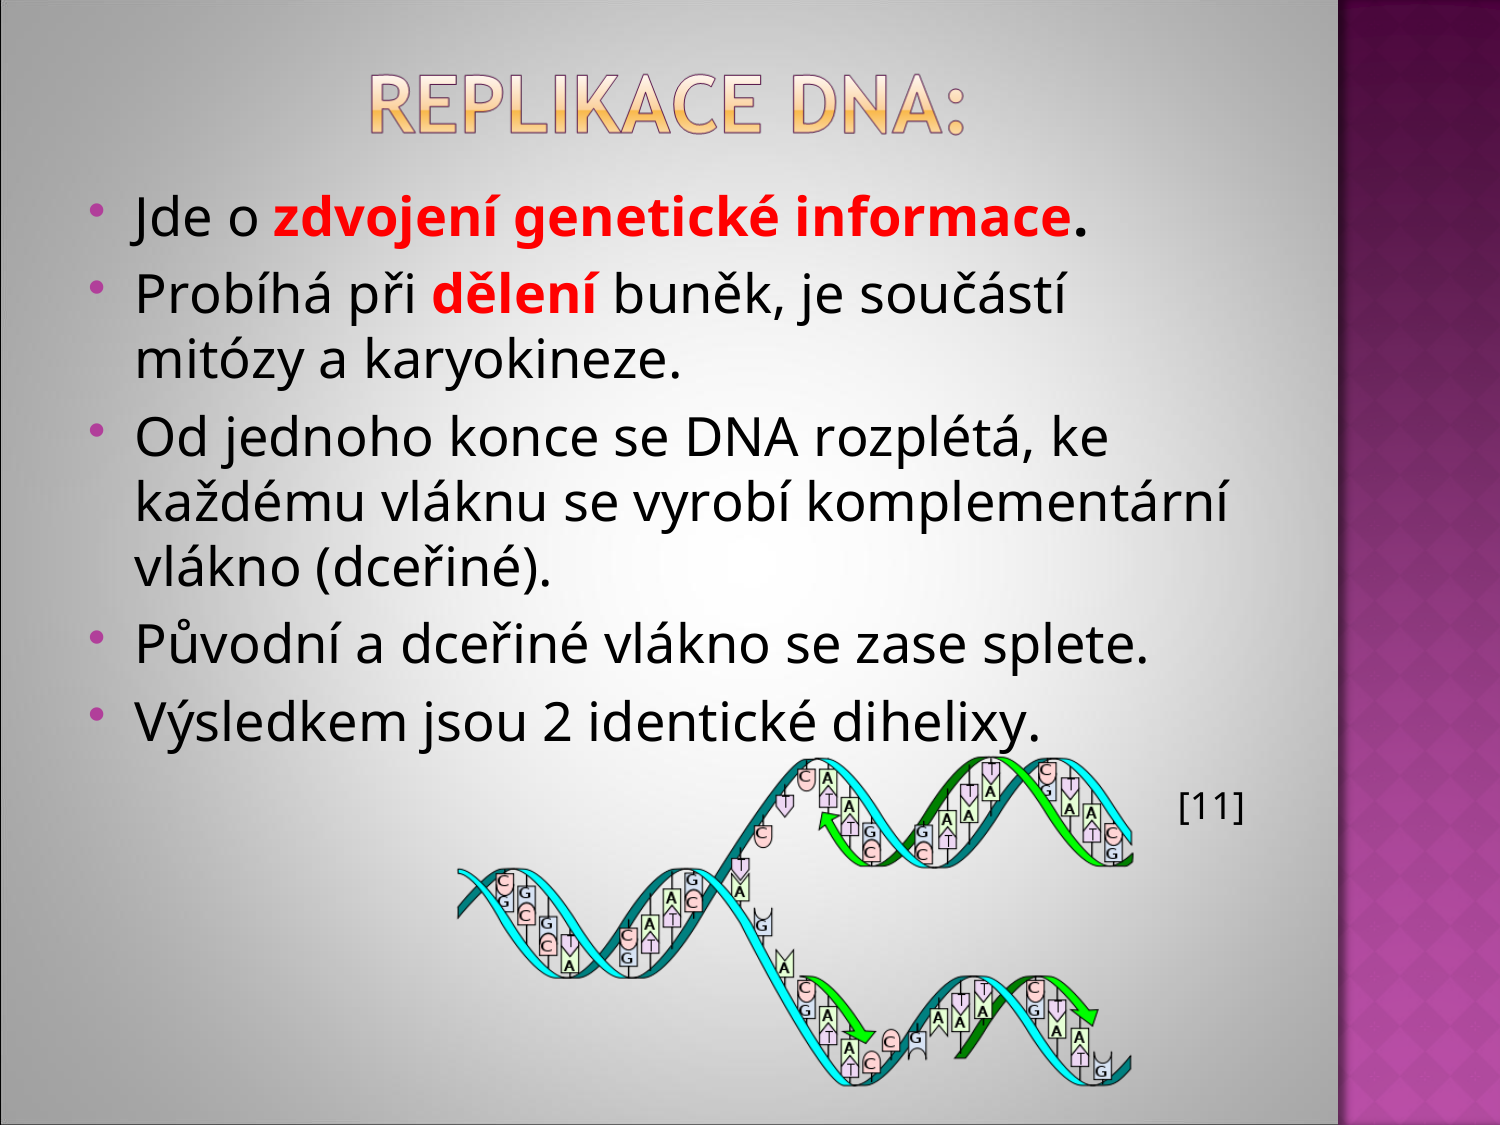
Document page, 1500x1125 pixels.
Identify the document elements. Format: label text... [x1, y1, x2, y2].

picture [0, 0, 1500, 1125]
text_box [73, 23, 1265, 152]
text_box [11] [1162, 774, 1261, 881]
list Jde o zdvojení genetické informace. Probíhá při dělení buněk, je součástí mitózy a karyokineze. Od jednoho konce se DNA rozplétá, ke každému vláknu se vyrobí komplementární vlákno (dceřiné). Původní a dceřiné vlákno se zase splete. Výsledkem jsou 2 identické dihelixy. [75, 174, 1263, 1060]
